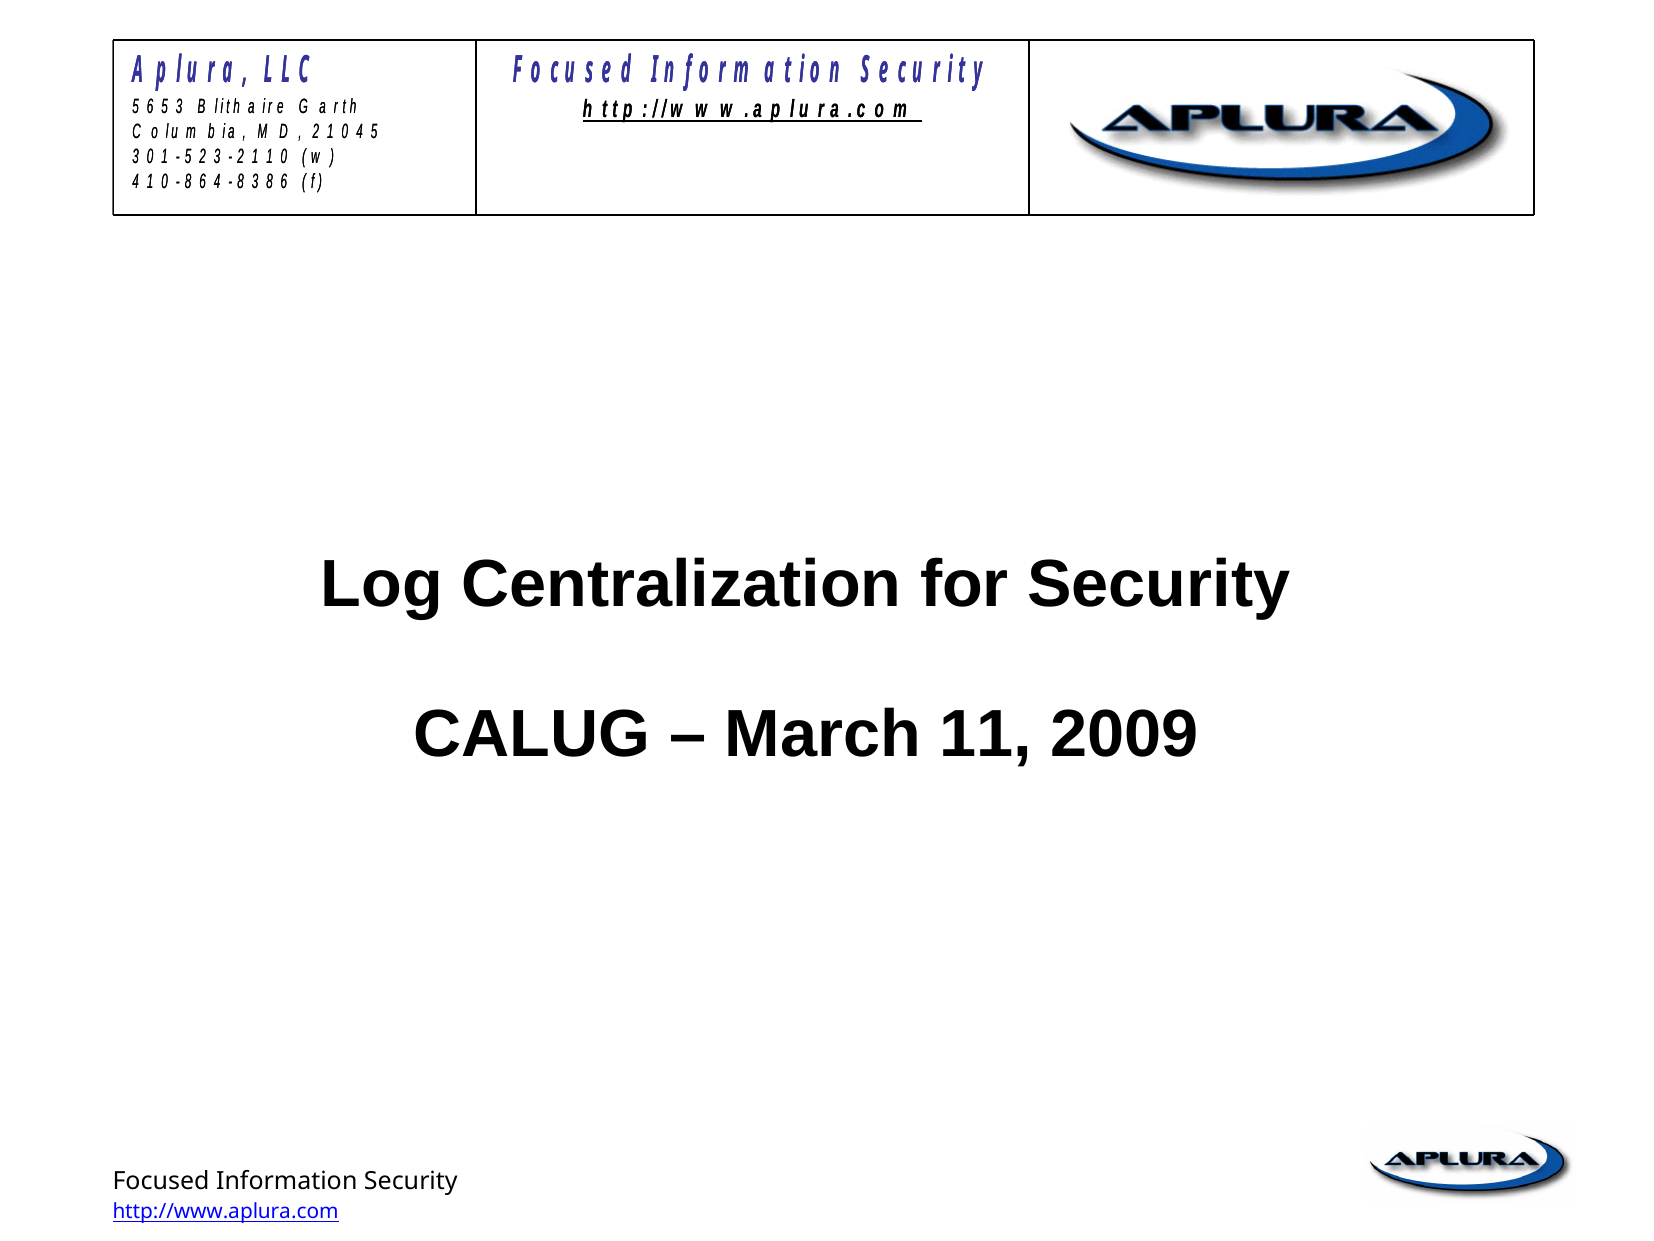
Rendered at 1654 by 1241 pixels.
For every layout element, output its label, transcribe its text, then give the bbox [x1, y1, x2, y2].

picture [1365, 1124, 1576, 1203]
text_box Log Centralization for Security CALUG – March 11, 2009 [75, 538, 1538, 812]
picture [112, 39, 1538, 219]
